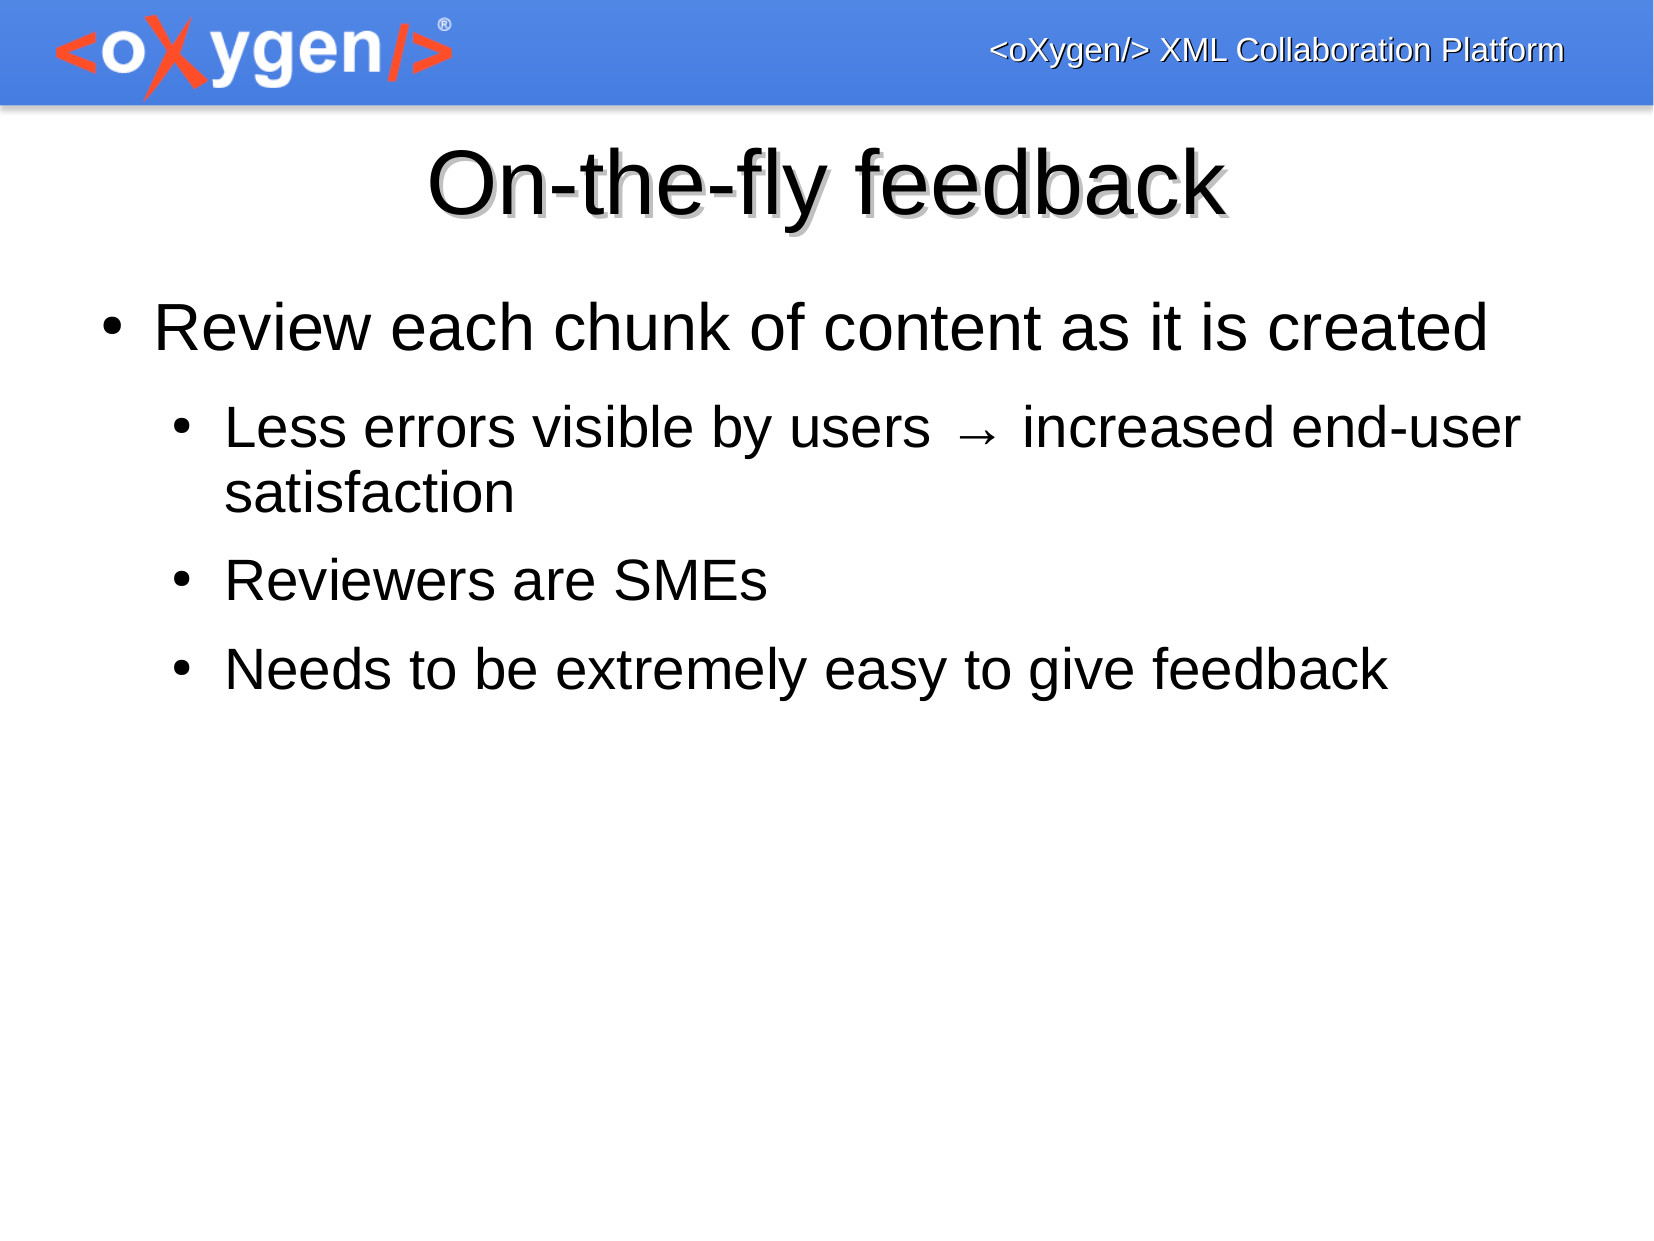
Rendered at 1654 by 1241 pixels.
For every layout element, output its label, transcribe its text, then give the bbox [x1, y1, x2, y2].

picture [0, 0, 1654, 119]
title On-the-fly feedback [82, 78, 1571, 287]
list Review each chunk of content as it is created Less errors visible by users → increased end-user satisfaction Reviewers are SMEs Needs to be extremely easy to give feedback [82, 290, 1571, 1010]
